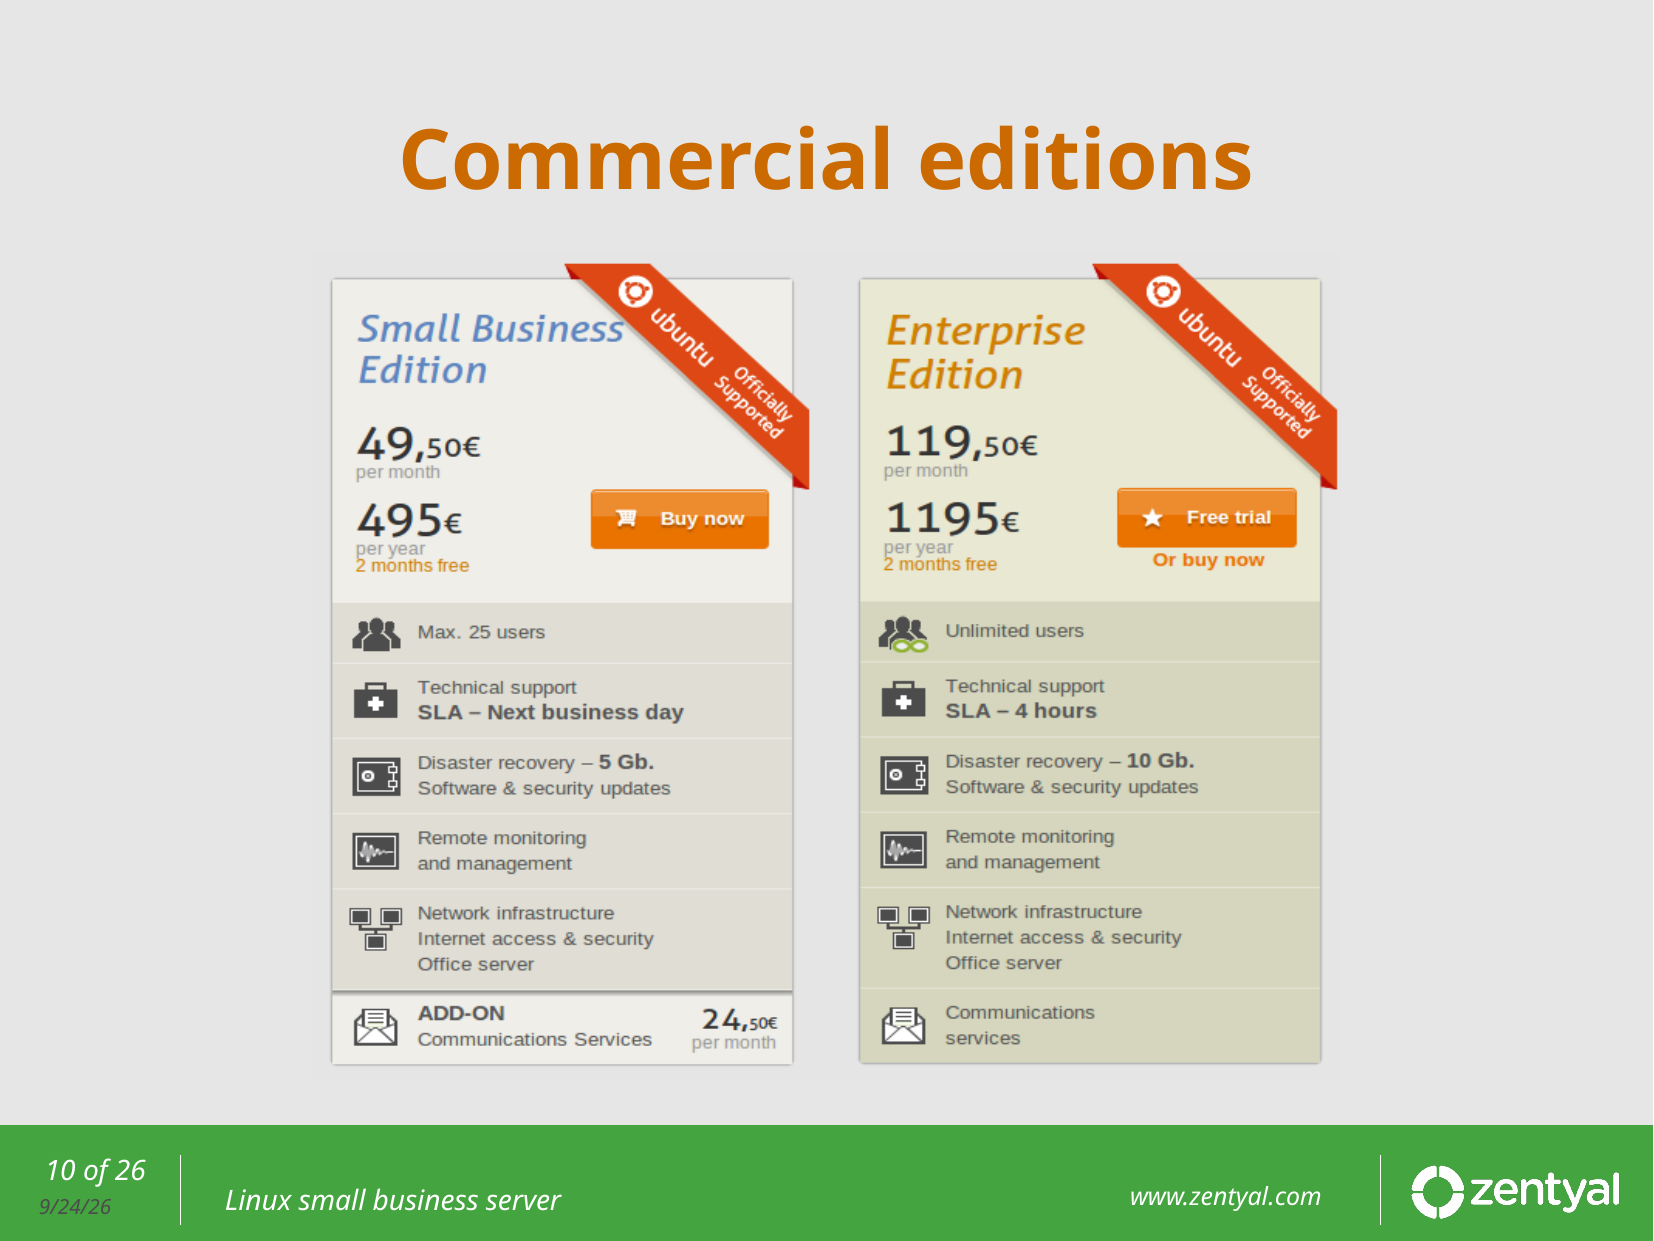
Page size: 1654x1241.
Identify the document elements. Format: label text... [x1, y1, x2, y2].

list Commercial editions [0, 138, 1653, 427]
picture [1394, 1151, 1636, 1232]
picture [311, 254, 1342, 1081]
